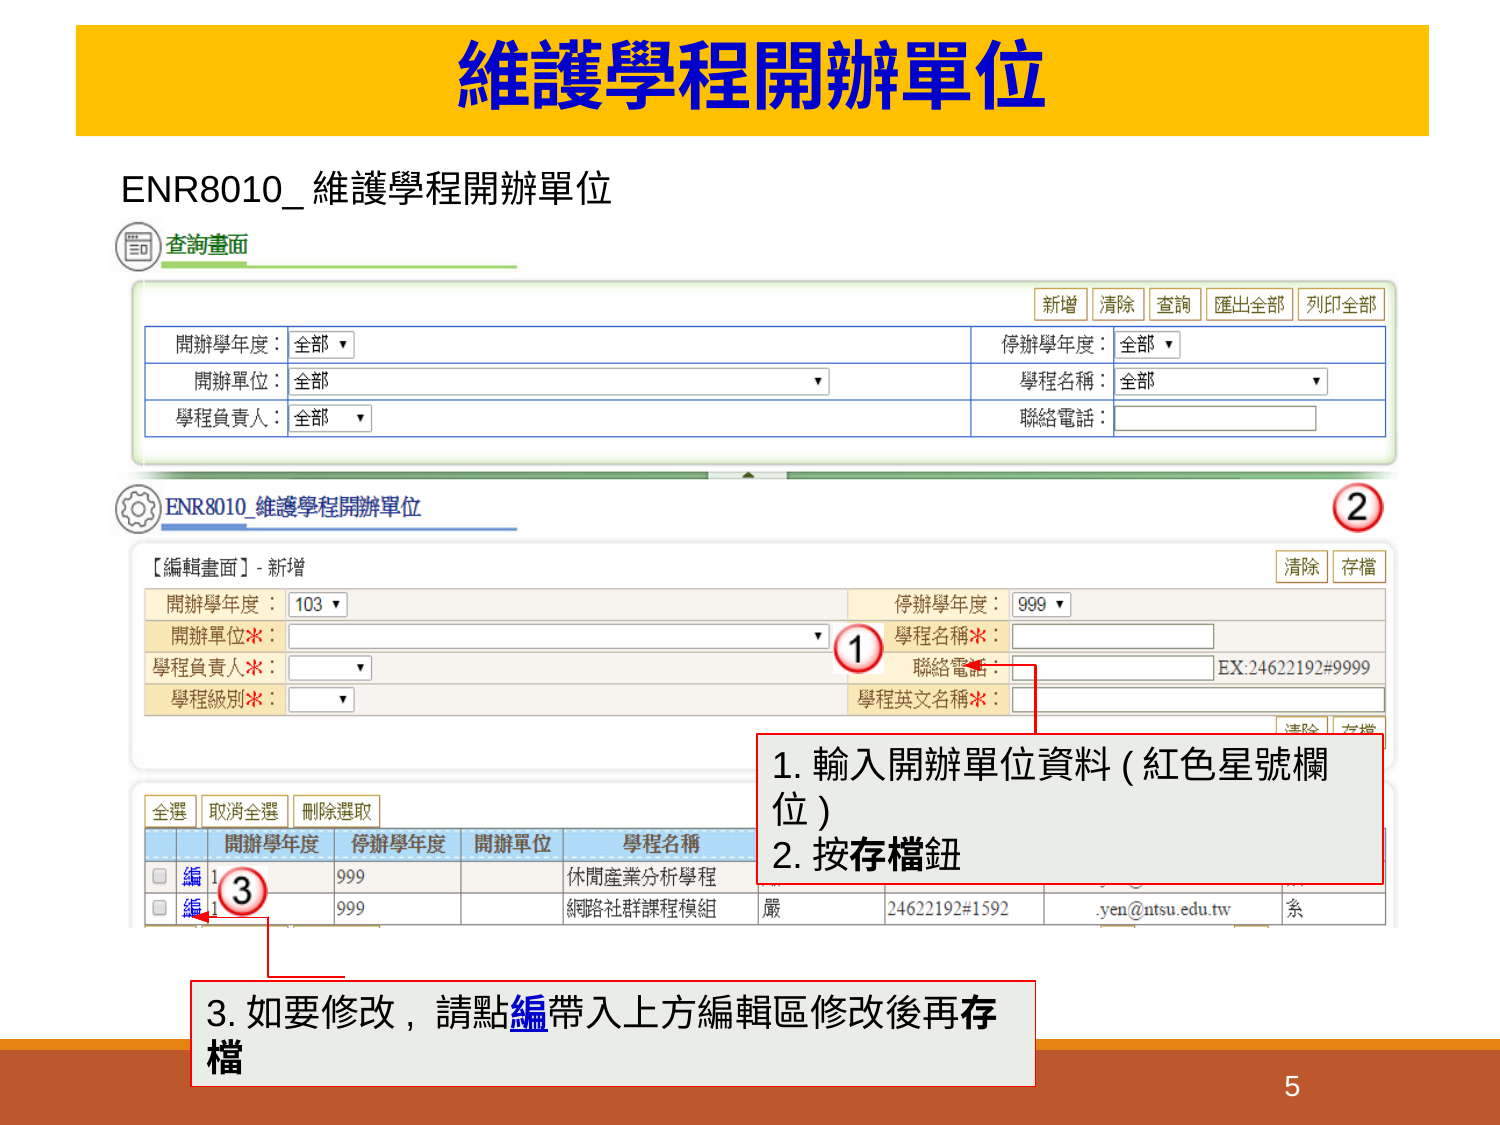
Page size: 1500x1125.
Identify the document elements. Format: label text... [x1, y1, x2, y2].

text_box 3.如要修改, 請點編帶入上方編輯區修改後再存檔 [191, 981, 1036, 1042]
text_box 1.輸入開辦單位資料(紅色星號欄位) 2.按存檔鈕 [756, 733, 1384, 840]
picture [105, 217, 1399, 929]
text_box 維護學程開辦單位 [75, 25, 1429, 137]
text_box 4 [1269, 1054, 1431, 1115]
text_box ENR8010_維護學程開辦單位 [105, 157, 624, 218]
